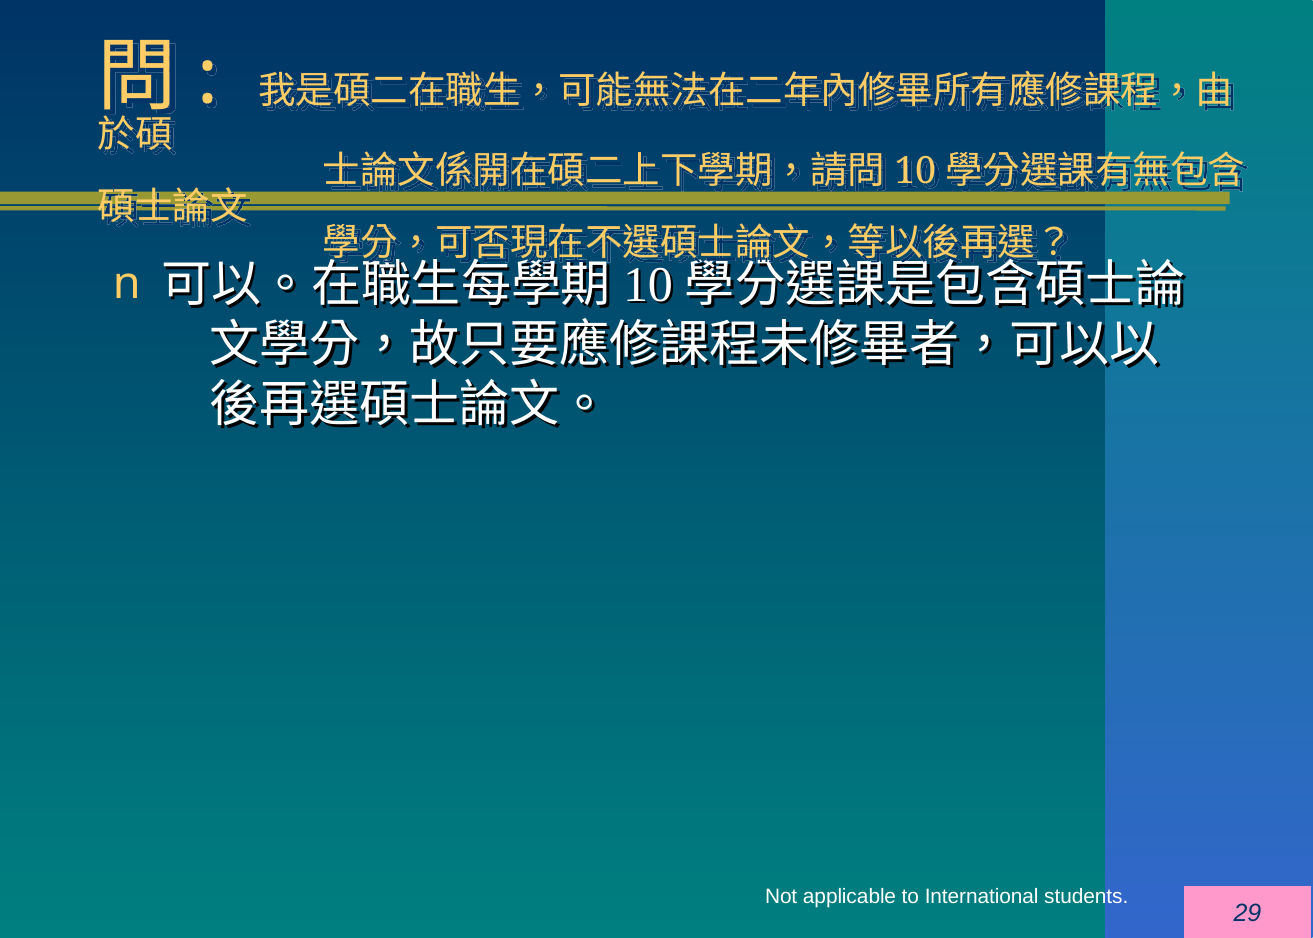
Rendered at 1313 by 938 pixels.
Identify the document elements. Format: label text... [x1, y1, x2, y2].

list 可以。在職生每學期10學分選課是包含碩士論文學分，故只要應修課程未修畢者，可以以後再選碩士論文。 [99, 244, 1201, 844]
text_box 29 [1185, 887, 1310, 937]
title 問: 我是碩二在職生，可能無法在二年內修畢所有應修課程，由於碩 士論文係開在碩二上下學期，請問10學分選課有無包含碩士論文 學分，可否現在不選碩士論文，等以後再選？ [84, 36, 1280, 188]
text_box [1105, 0, 1313, 938]
text_box Not applicable to International students. [750, 875, 1144, 916]
